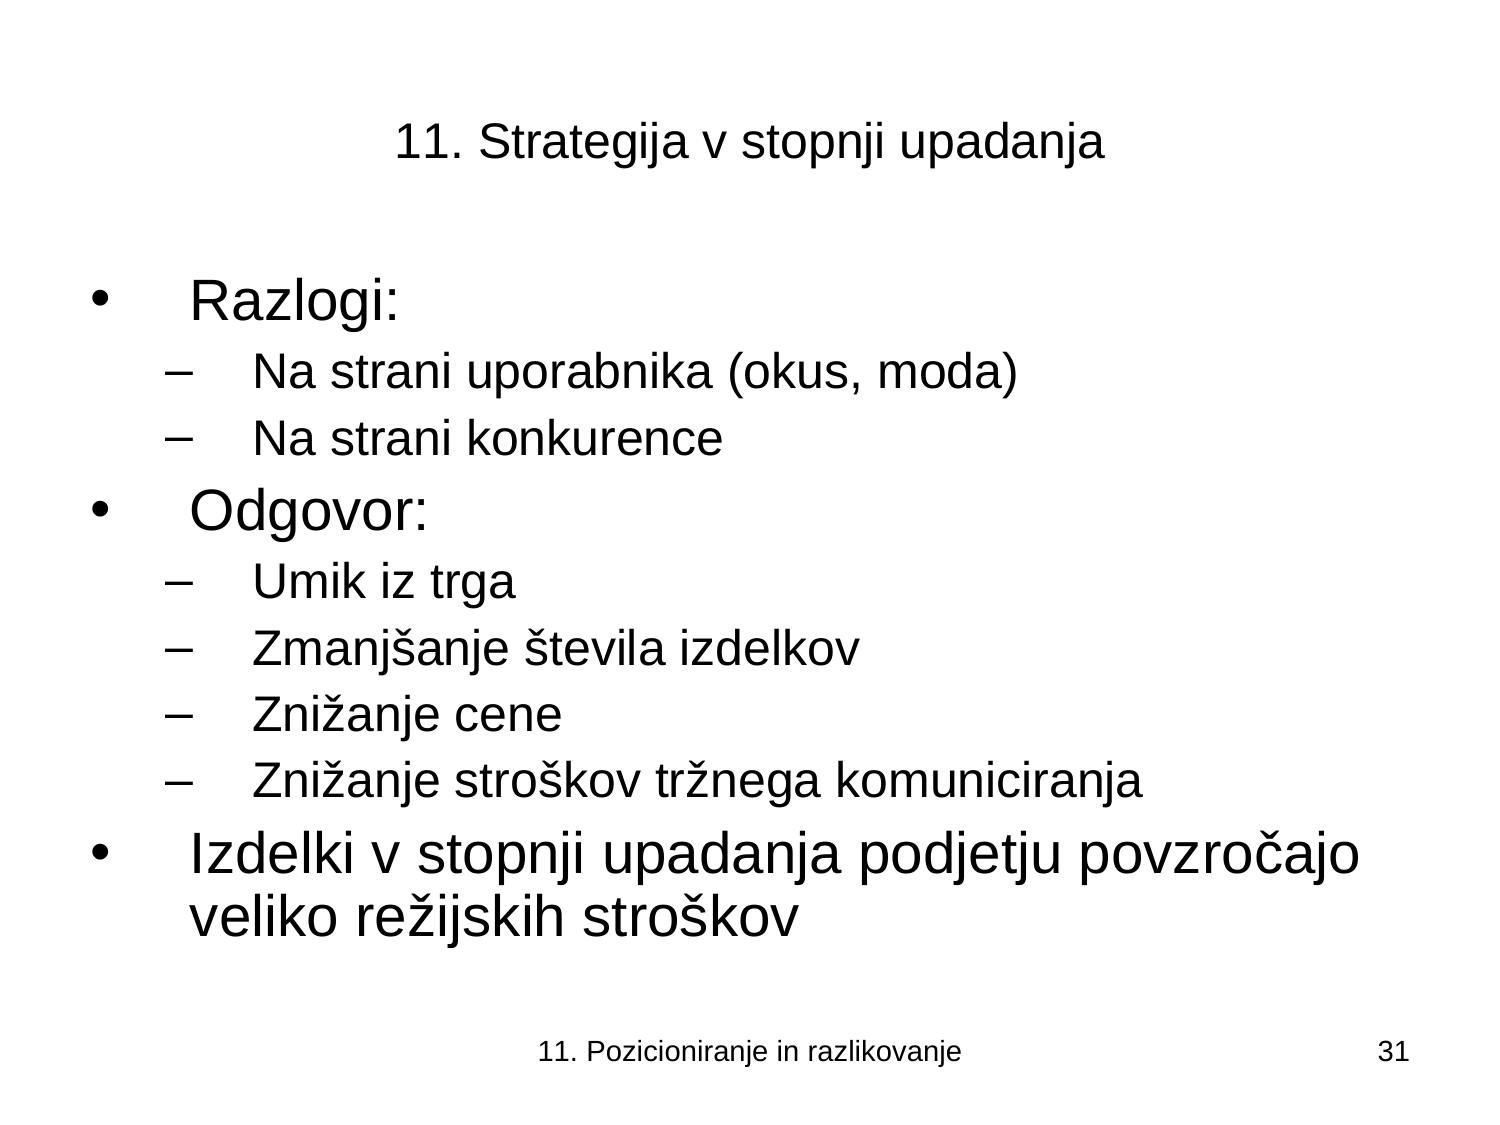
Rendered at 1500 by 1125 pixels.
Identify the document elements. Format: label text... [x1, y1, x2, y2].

text_box <number> [1074, 1024, 1426, 1103]
list Razlogi: Na strani uporabnika (okus, moda) Na strani konkurence Odgovor: Umik iz trga Zmanjšanje števila izdelkov Znižanje cene Znižanje stroškov tržnega komuniciranja Izdelki v stopnji upadanja podjetju povzročajo veliko režijskih stroškov [75, 262, 1426, 1006]
text_box 11. Pozicioniranje in razlikovanje [512, 1024, 988, 1103]
title 11. Strategija v stopnji upadanja [75, 45, 1426, 233]
